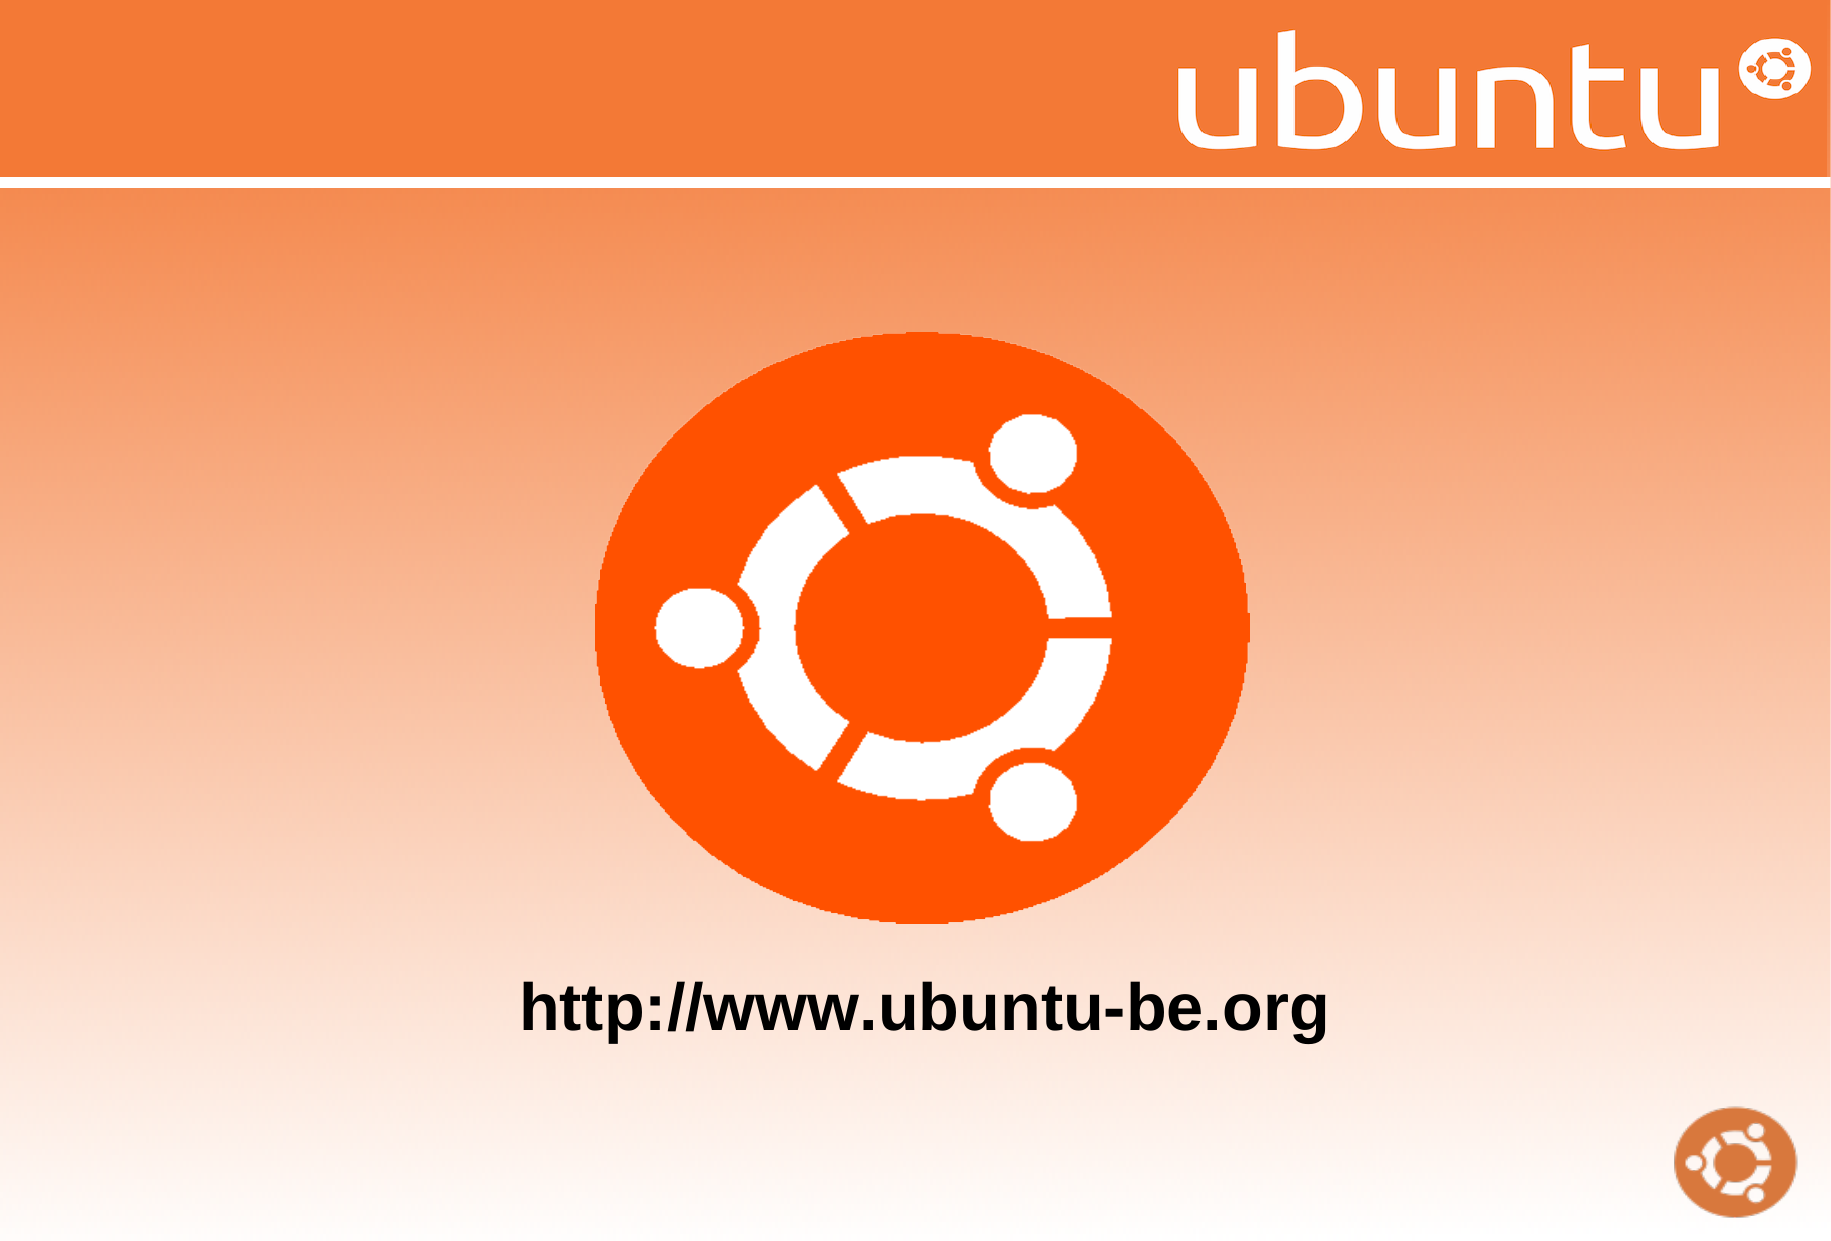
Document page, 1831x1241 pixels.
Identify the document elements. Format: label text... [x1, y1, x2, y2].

picture [0, 0, 1831, 1241]
text_box http://www.ubuntu-be.org [418, 962, 1432, 1064]
